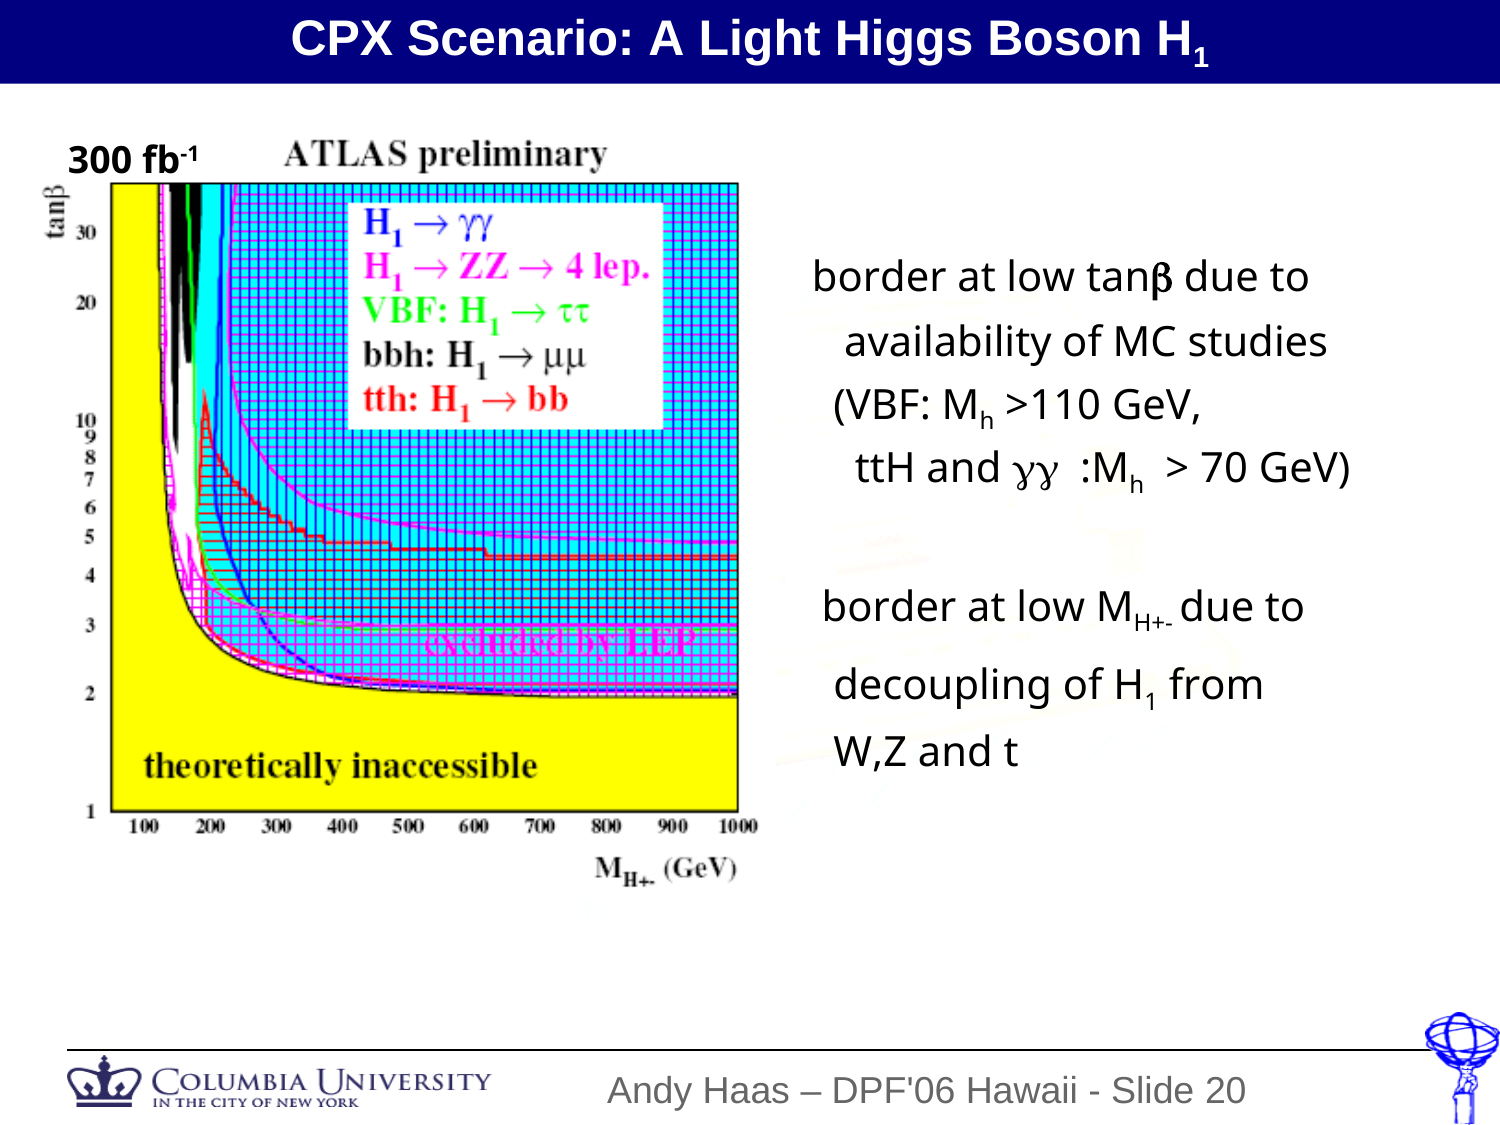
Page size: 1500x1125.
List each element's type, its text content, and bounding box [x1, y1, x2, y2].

picture [24, 135, 776, 901]
picture [67, 1055, 492, 1107]
picture [1425, 1012, 1500, 1125]
text_box border at low tan due to availability of MC studies (VBF: Mh >110 GeV, ttH and :Mh> 70 GeV) border at low MH+- due to decoupling of H1 from W,Z and t [797, 238, 1500, 782]
title CPX Scenario: A Light Higgs Boson H1 [0, 0, 1500, 84]
text_box 300 fb-1 [53, 125, 290, 192]
